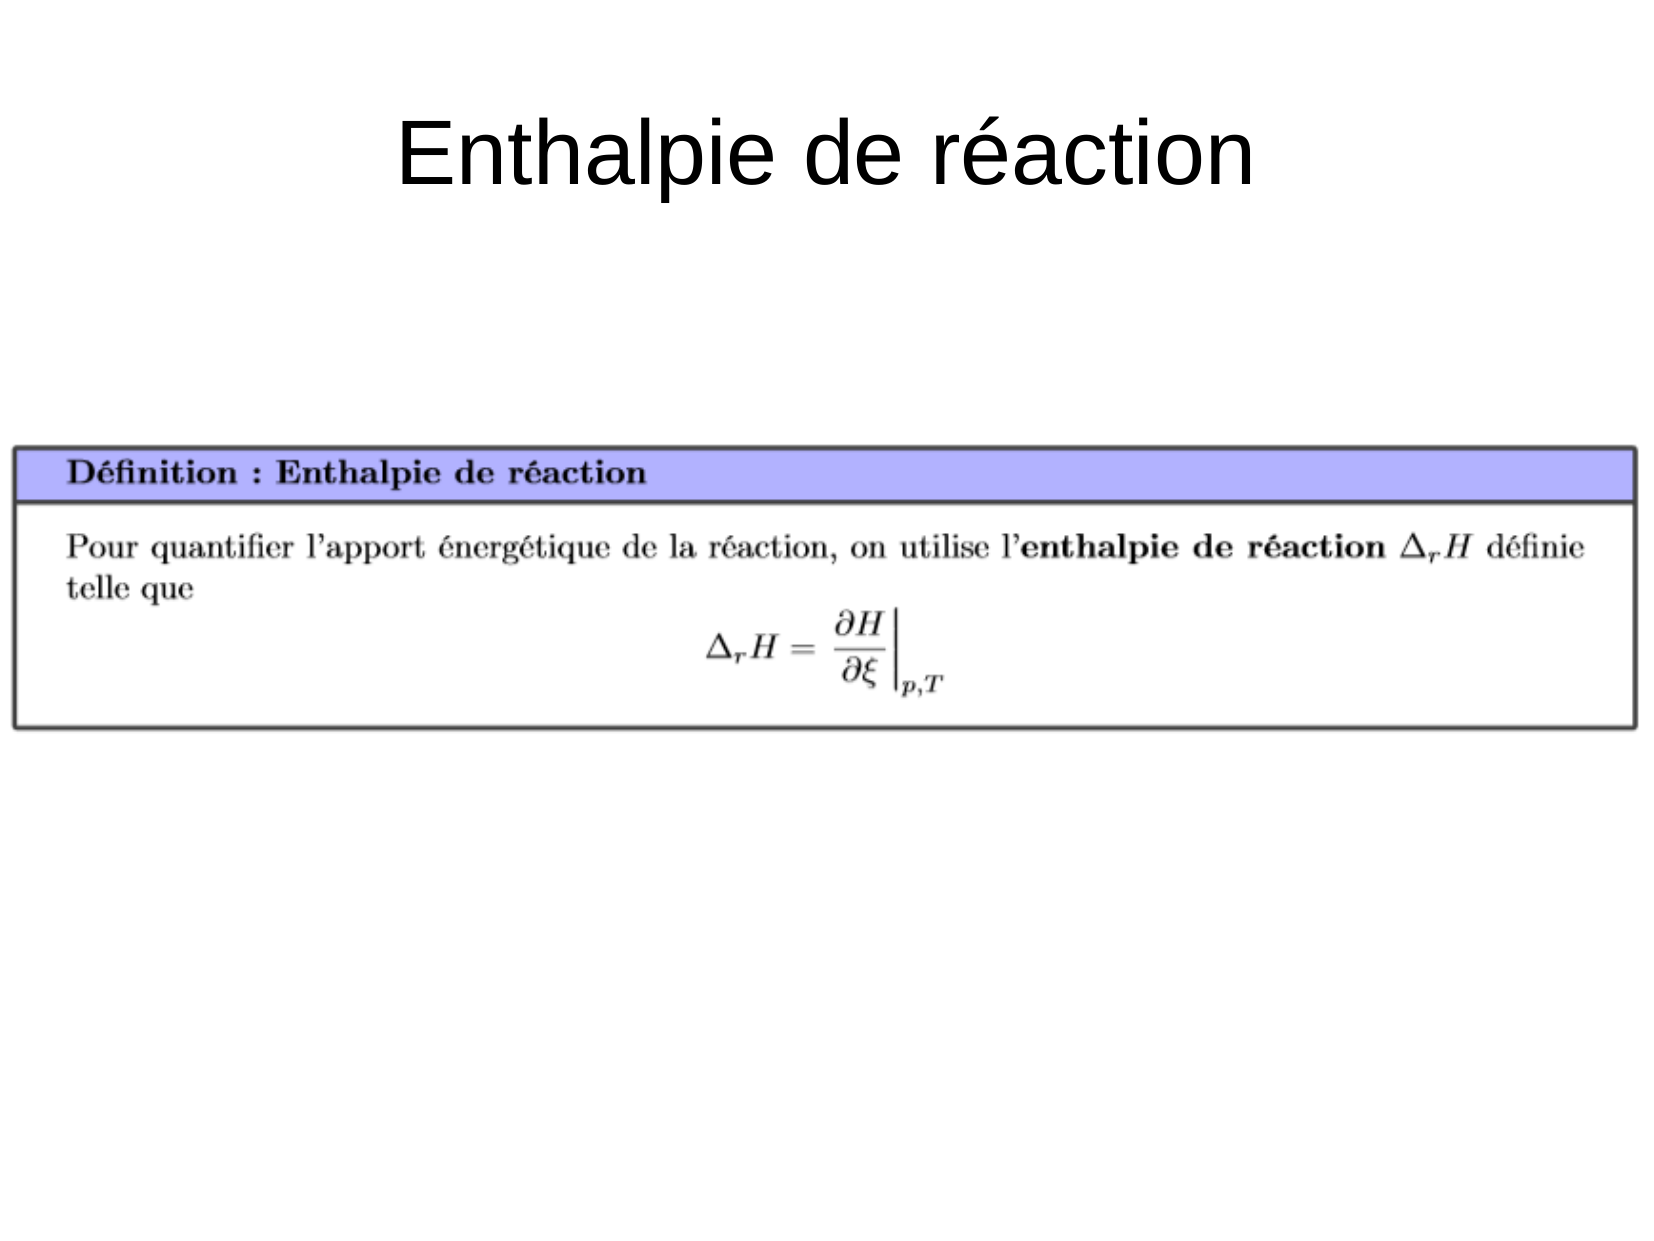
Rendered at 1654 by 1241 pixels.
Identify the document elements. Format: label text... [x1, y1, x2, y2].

title Enthalpie de réaction [82, 49, 1571, 257]
picture [0, 436, 1650, 747]
